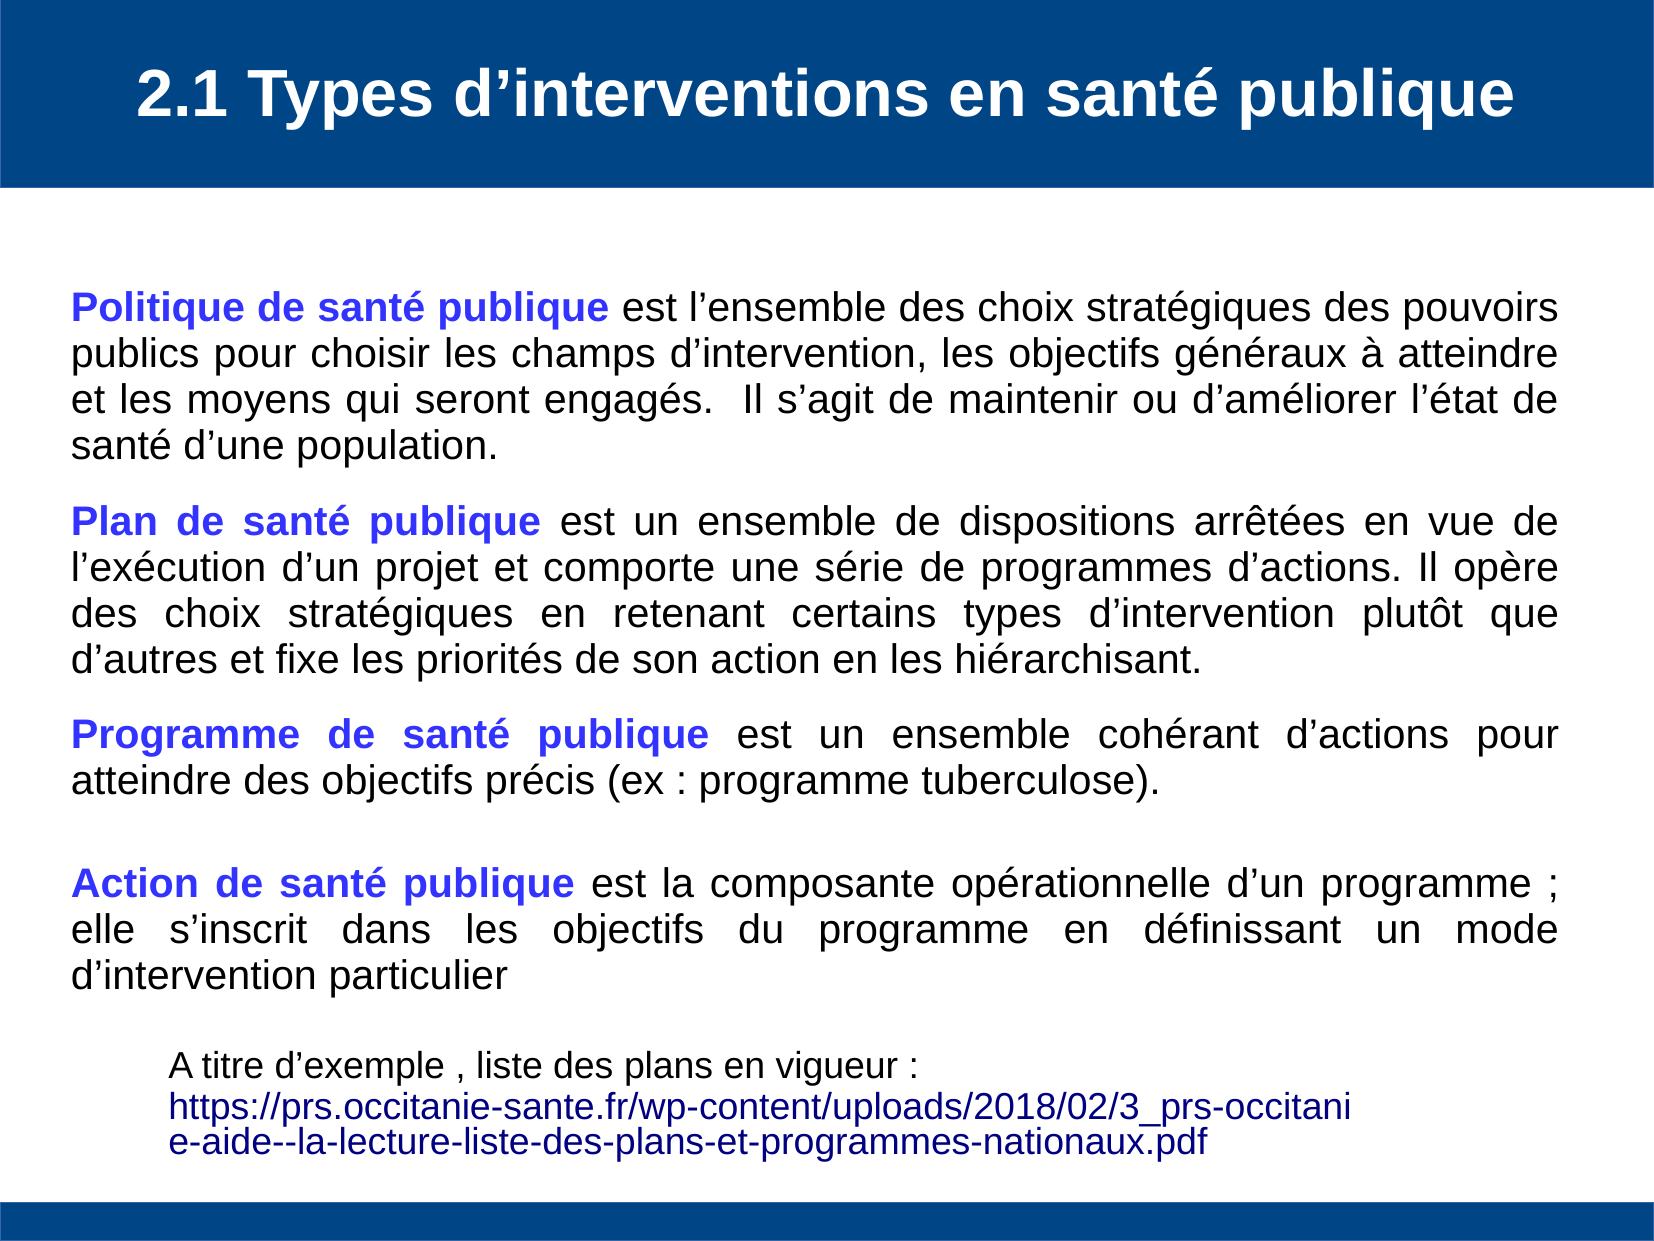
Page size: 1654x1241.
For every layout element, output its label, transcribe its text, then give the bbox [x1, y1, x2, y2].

text_box A titre d’exemple , liste des plans en vigueur : https://prs.occitanie-sante.fr/wp-content/uploads/2018/02/3_prs-occitanie-aide--la-lecture-liste-des-plans-et-programmes-nationaux.pdf [153, 1036, 1371, 1136]
title 2.1 Types d’interventions en santé publique [0, 0, 1654, 188]
list Politique de santé publique est l’ensemble des choix stratégiques des pouvoirs publics pour choisir les champs d’intervention, les objectifs généraux à atteindre et les moyens qui seront engagés. Il s’agit de maintenir ou d’améliorer l’état de santé d’une population. Plan de santé publique est un ensemble de dispositions arrêtées en vue de l’exécution d’un projet et comporte une série de programmes d’actions. Il opère des choix stratégiques en retenant certains types d’intervention plutôt que d’autres et fixe les priorités de son action en les hiérarchisant. Programme de santé publique est un ensemble cohérant d’actions pour atteindre des objectifs précis (ex : programme tuberculose). Action de santé publique est la composante opérationnelle d’un programme ; elle s’inscrit dans les objectifs du programme en définissant un mode d’intervention particulier [70, 284, 1559, 1004]
